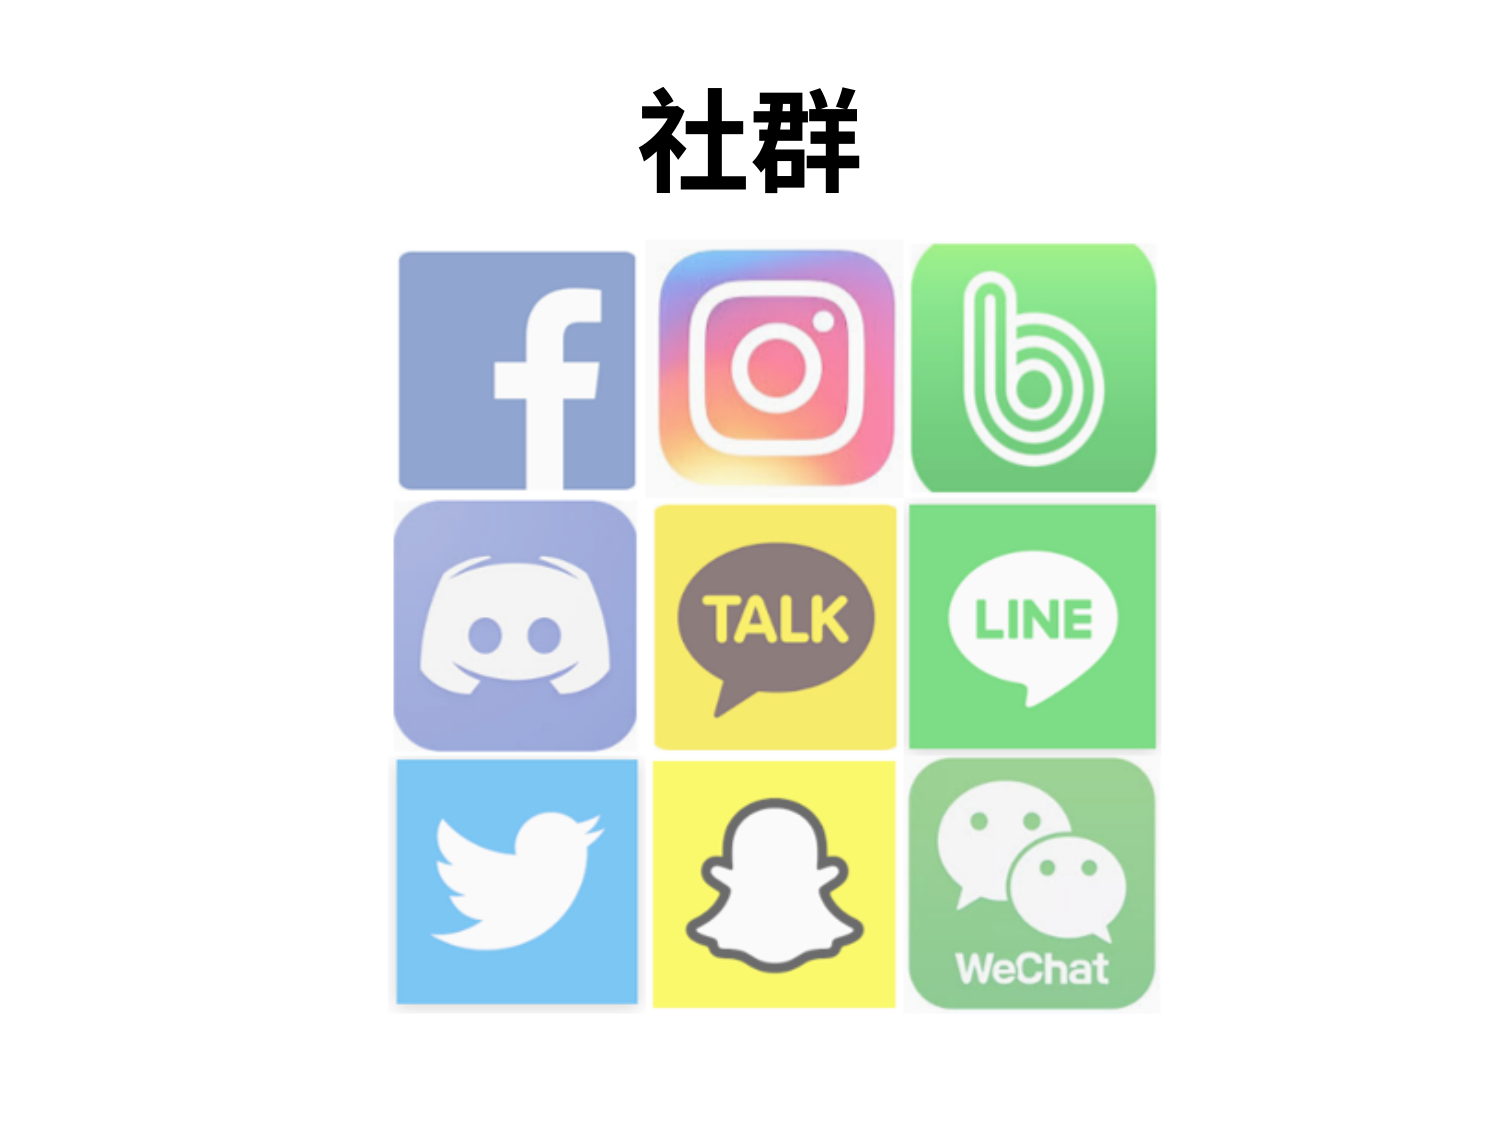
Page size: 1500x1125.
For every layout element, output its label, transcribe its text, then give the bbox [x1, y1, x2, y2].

title 社群 [75, 45, 1426, 233]
picture [348, 226, 1204, 1025]
